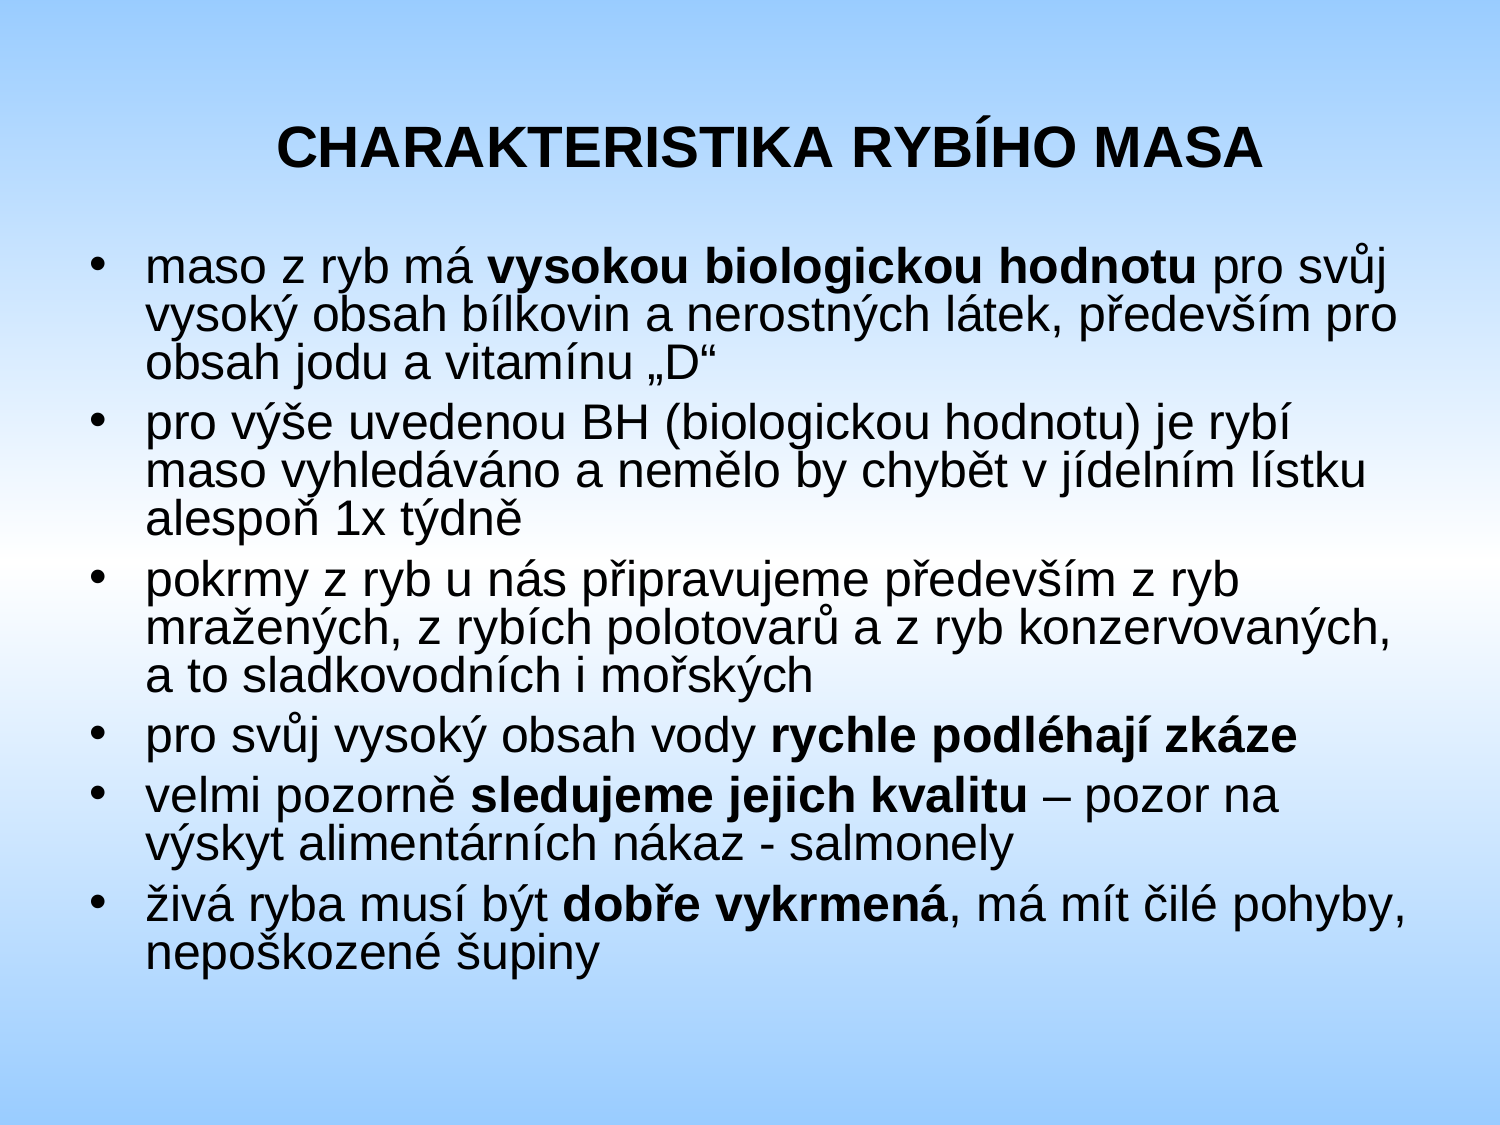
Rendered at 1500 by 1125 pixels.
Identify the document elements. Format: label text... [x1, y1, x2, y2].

list maso z ryb má vysokou biologickou hodnotu pro svůj vysoký obsah bílkovin a nerostných látek, především pro obsah jodu a vitamínu „D“ pro výše uvedenou BH (biologickou hodnotu) je rybí maso vyhledáváno a nemělo by chybět v jídelním lístku alespoň 1x týdně pokrmy z ryb u nás připravujeme především z ryb mražených, z rybích polotovarů a z ryb konzervovaných, a to sladkovodních i mořských pro svůj vysoký obsah vody rychle podléhají zkáze velmi pozorně sledujeme jejich kvalitu – pozor na výskyt alimentárních nákaz - salmonely živá ryba musí být dobře vykrmená, má mít čilé pohyby, nepoškozené šupiny [75, 237, 1438, 1051]
title CHARAKTERISTIKA RYBÍHO MASA [112, 62, 1413, 226]
